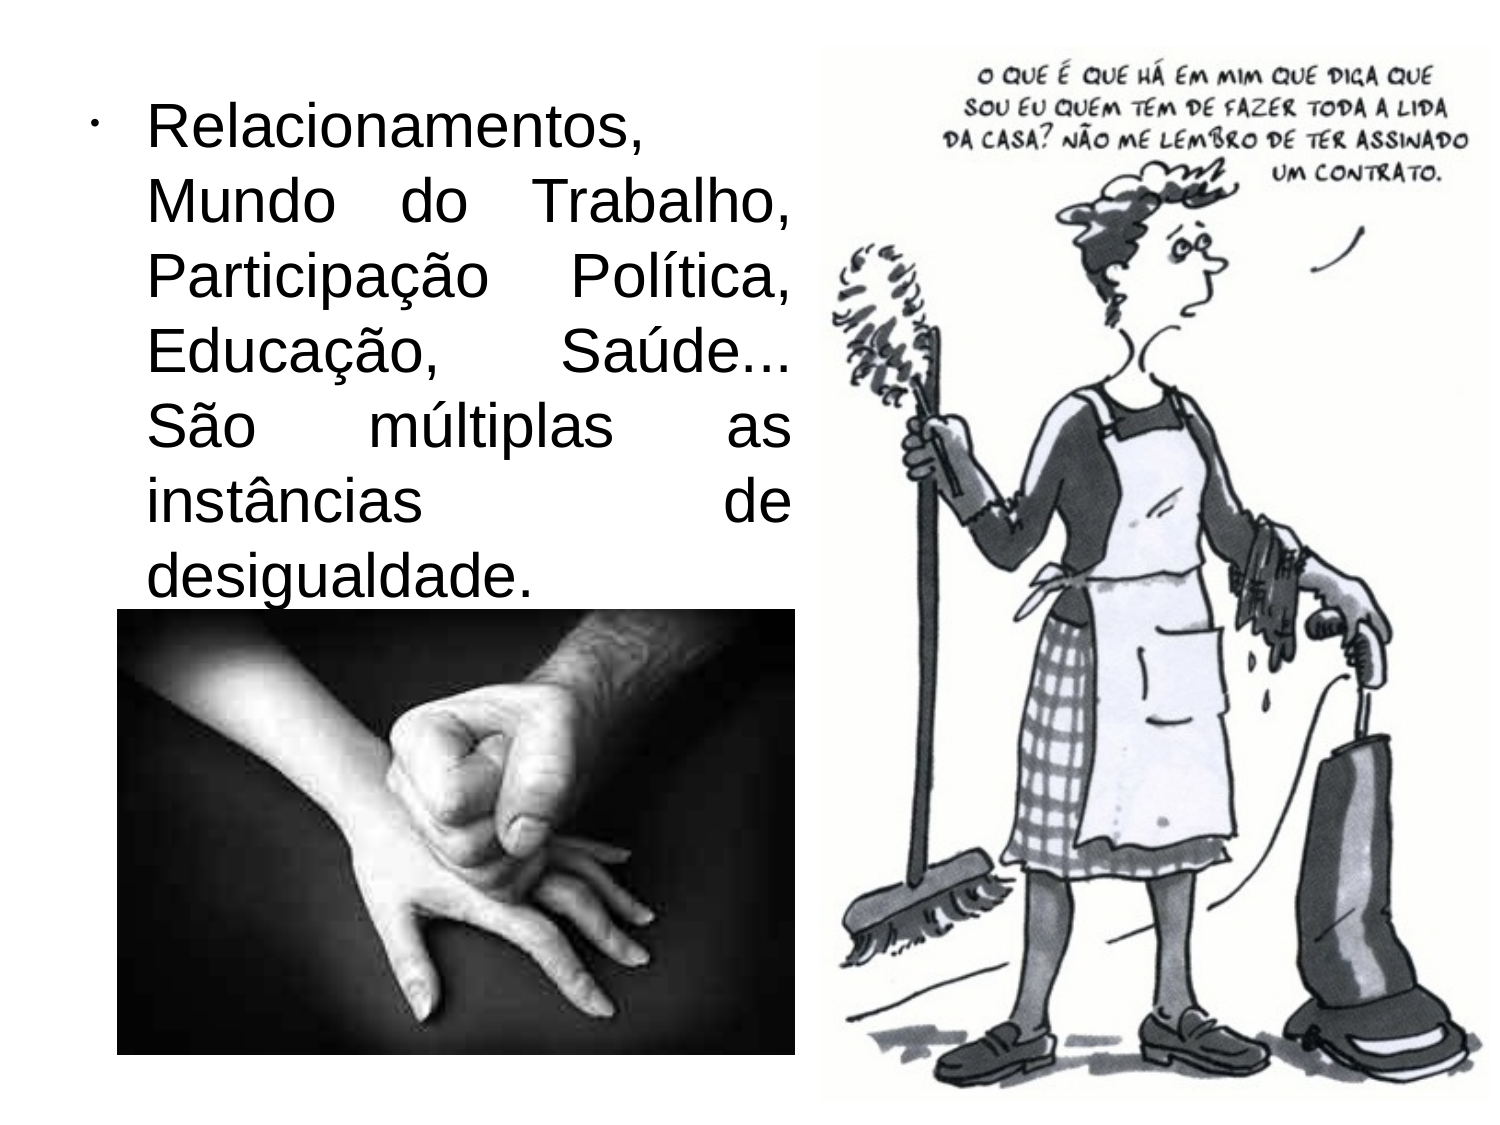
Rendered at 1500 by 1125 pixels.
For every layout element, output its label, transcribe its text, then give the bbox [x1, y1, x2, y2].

text_box Relacionamentos, Mundo do Trabalho, Participação Política, Educação, Saúde... São múltiplas as instâncias de desigualdade. [74, 70, 809, 680]
picture [117, 609, 795, 1055]
picture [820, 46, 1490, 1102]
